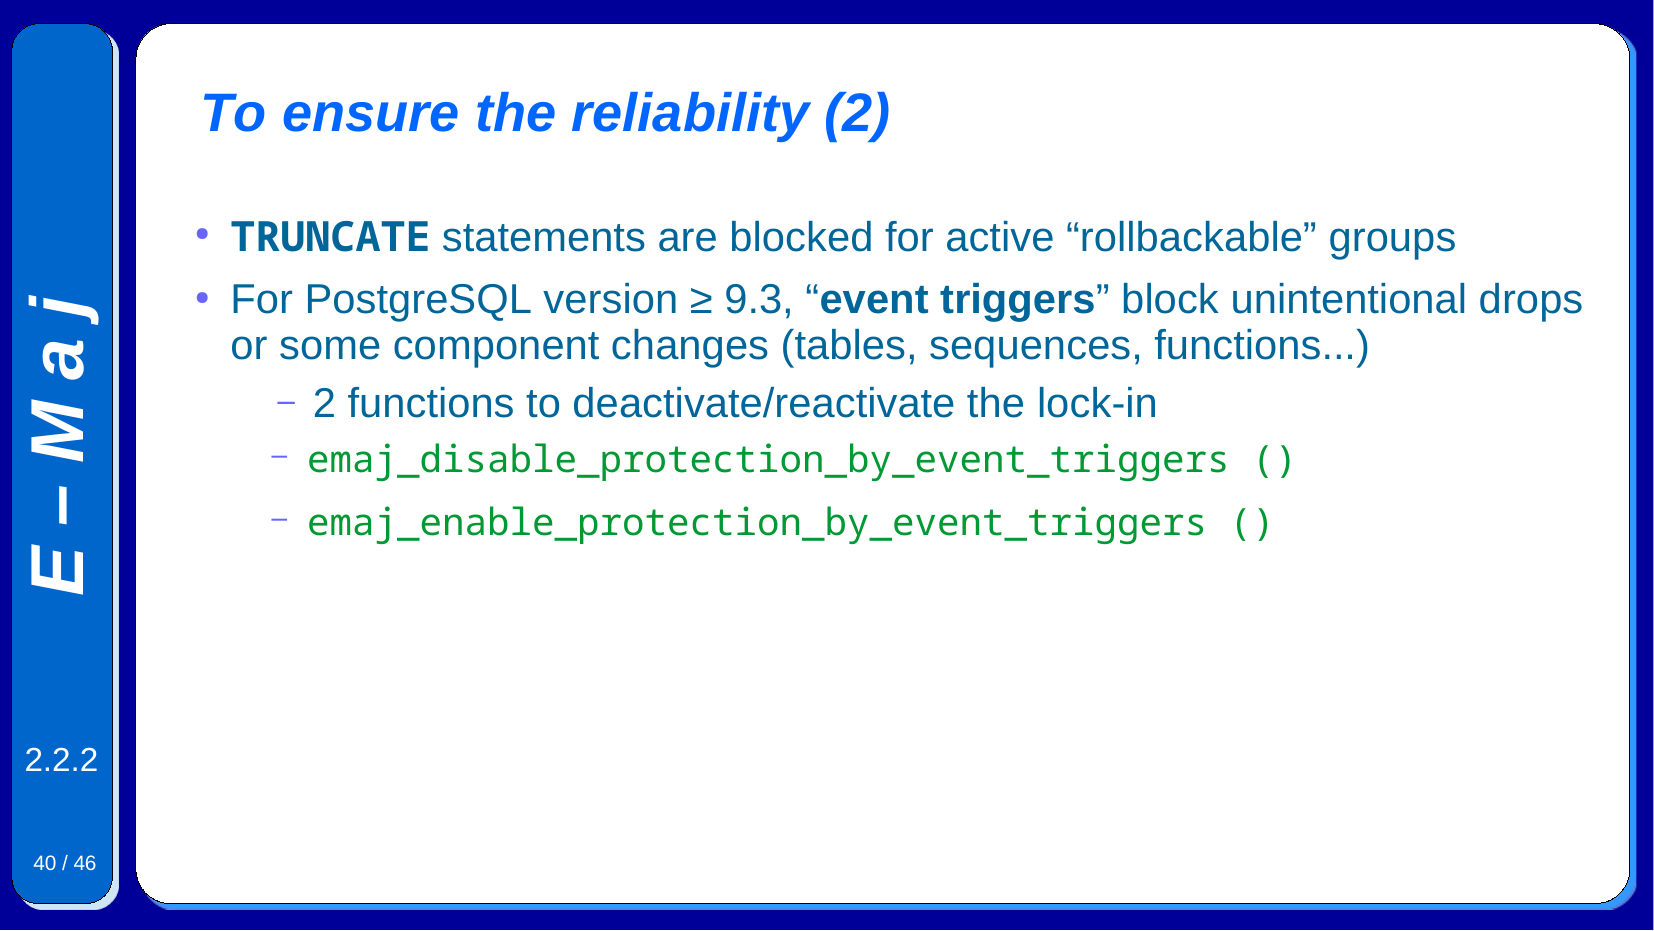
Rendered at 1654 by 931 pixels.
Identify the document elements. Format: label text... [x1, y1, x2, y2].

list TRUNCATE statements are blocked for active “rollbackable” groups For PostgreSQL version ≥ 9.3, “event triggers” block unintentional drops or some component changes (tables, sequences, functions...) 2 functions to deactivate/reactivate the lock-in emaj_disable_protection_by_event_triggers () emaj_enable_protection_by_event_triggers () [177, 206, 1587, 827]
title To ensure the reliability (2) [200, 34, 1575, 191]
